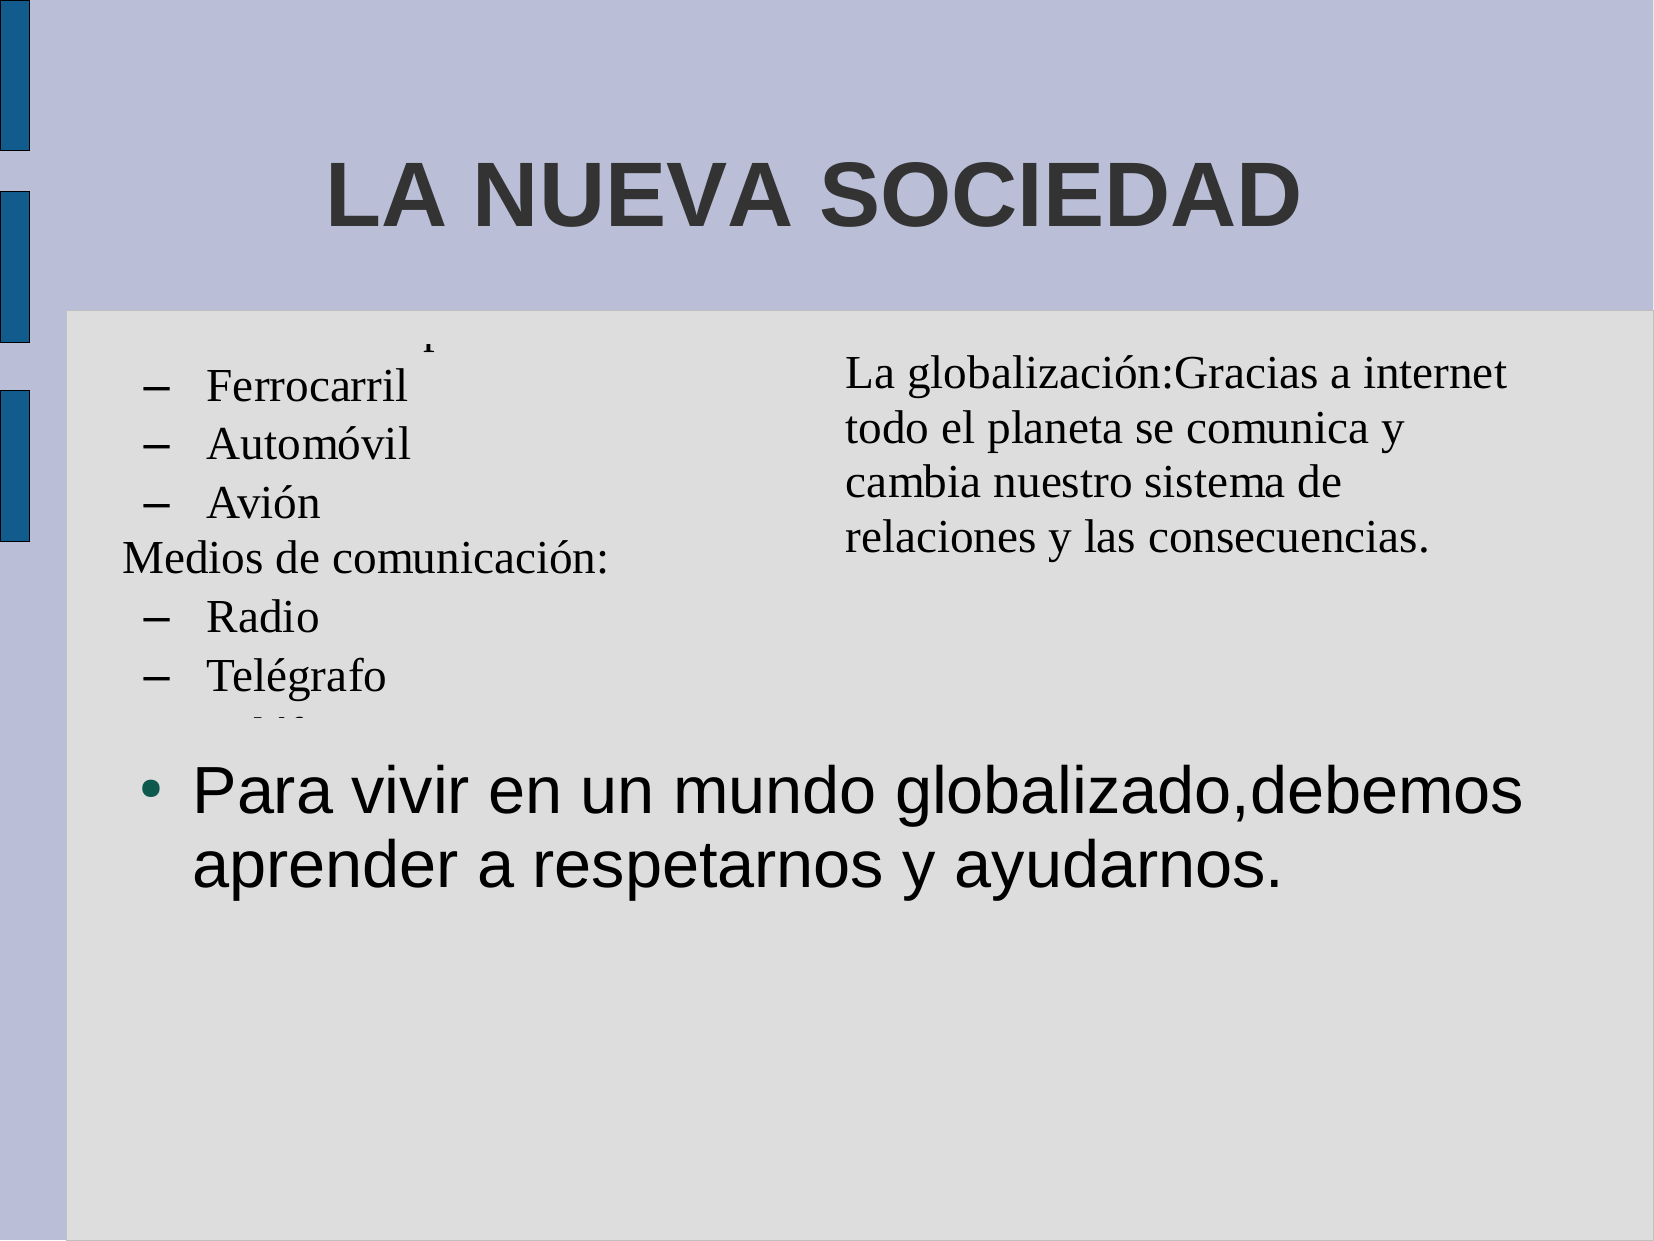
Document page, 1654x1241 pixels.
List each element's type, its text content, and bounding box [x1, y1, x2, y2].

title LA NUEVA SOCIEDAD [121, 91, 1534, 299]
chart [845, 344, 1535, 718]
chart [121, 344, 811, 718]
list Para vivir en un mundo globalizado,debemos aprender a respetarnos y ayudarnos. [121, 752, 1534, 1111]
